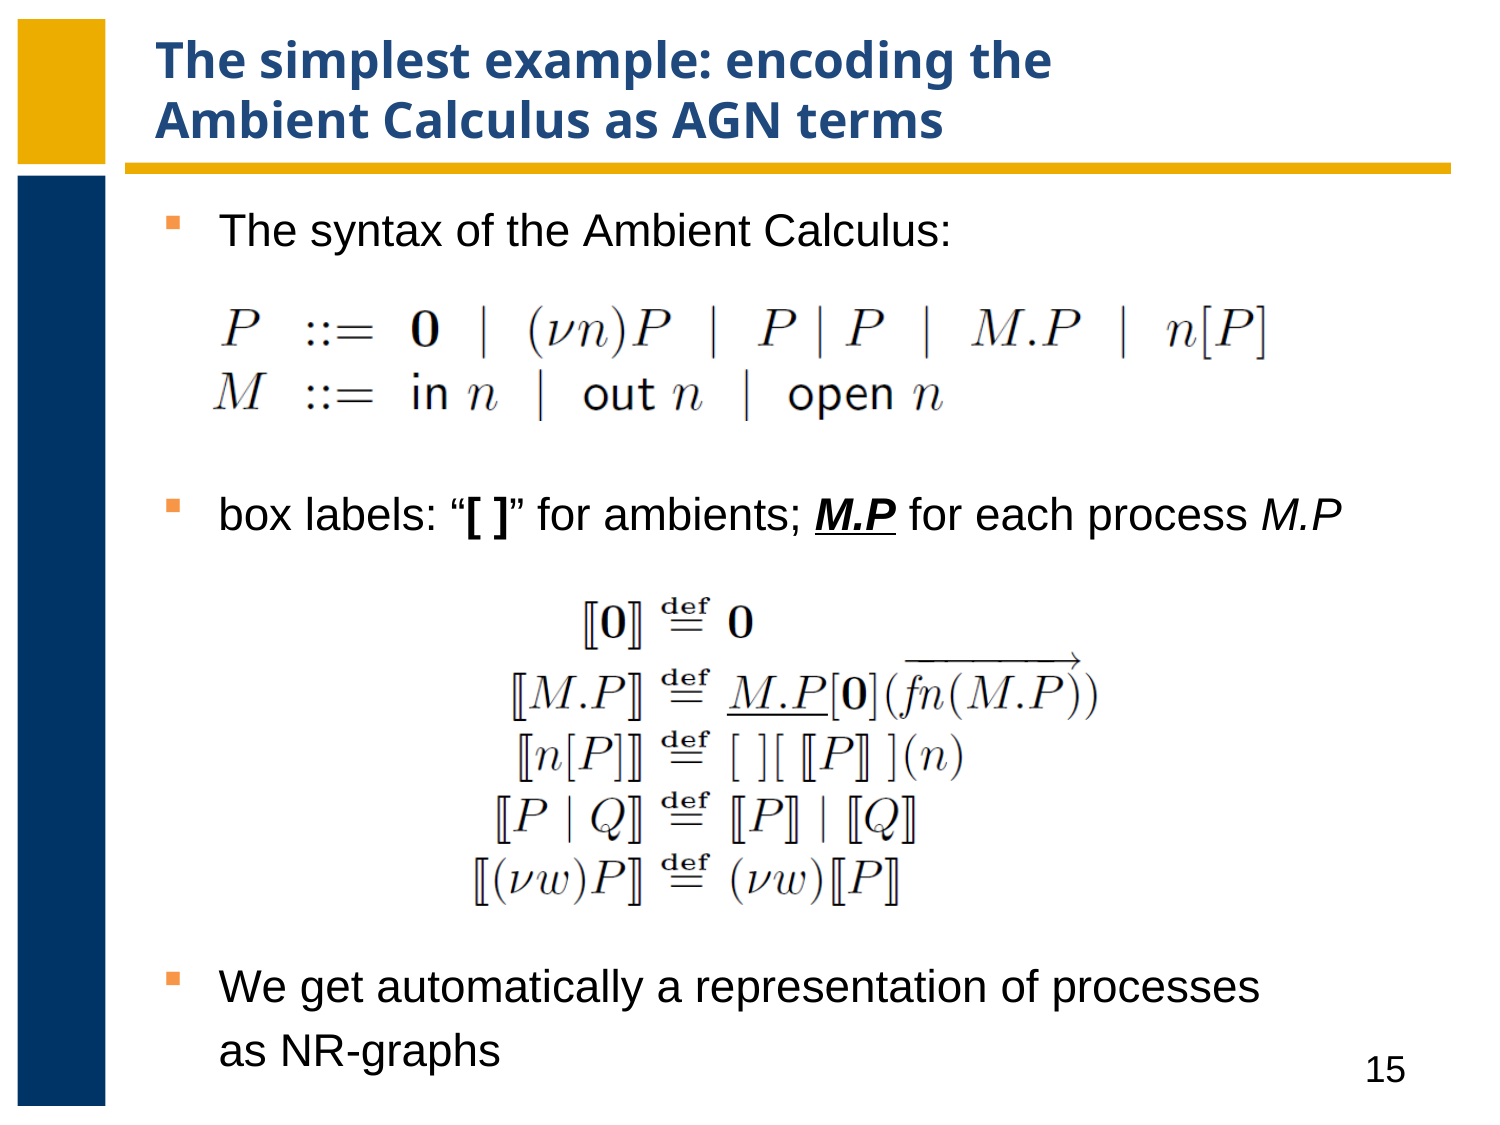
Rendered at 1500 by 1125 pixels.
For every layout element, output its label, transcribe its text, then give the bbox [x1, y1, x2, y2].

picture [409, 574, 1128, 929]
list We get automatically a representation of processes as NR-graphs [147, 949, 1461, 1084]
picture [206, 301, 1278, 421]
list The syntax of the Ambient Calculus: [147, 193, 1461, 290]
title The simplest example: encoding the Ambient Calculus as AGN terms [140, 20, 1447, 156]
list box labels: “[ ]” for ambients; M.P for each process M.P [147, 476, 1461, 573]
